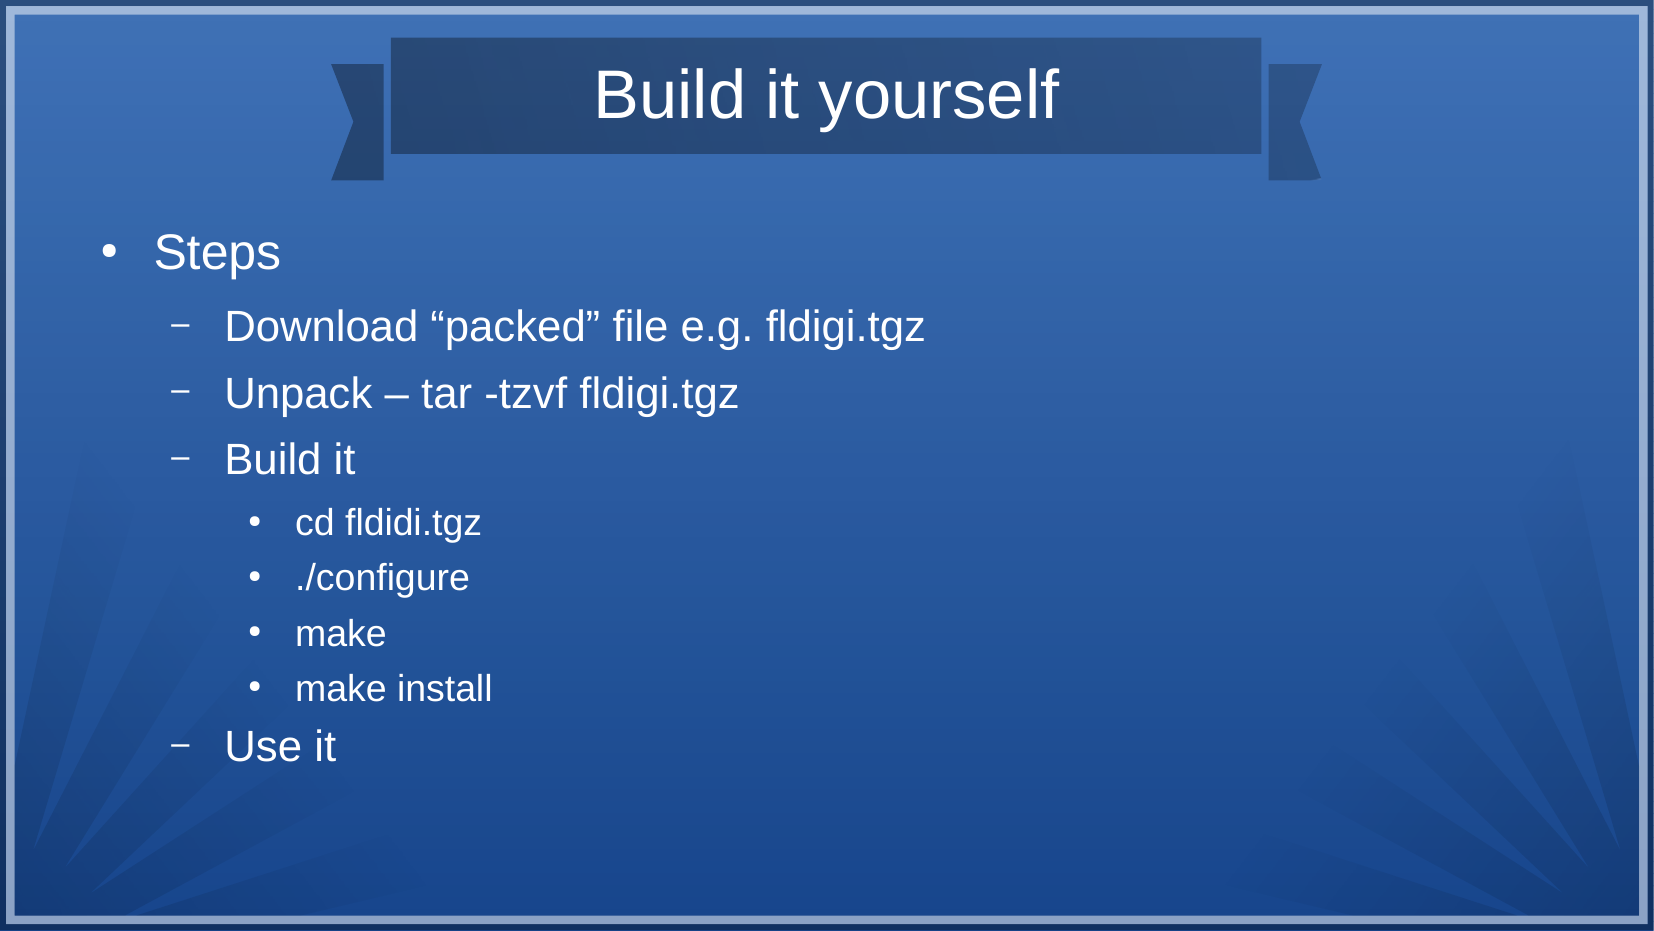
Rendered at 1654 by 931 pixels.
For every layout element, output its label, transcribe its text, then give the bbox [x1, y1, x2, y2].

title Build it yourself [389, 35, 1264, 154]
list Steps Download “packed” file e.g. fldigi.tgz Unpack – tar -tzvf fldigi.tgz Build it cd fldidi.tgz ./configure make make install Use it [82, 224, 1571, 848]
